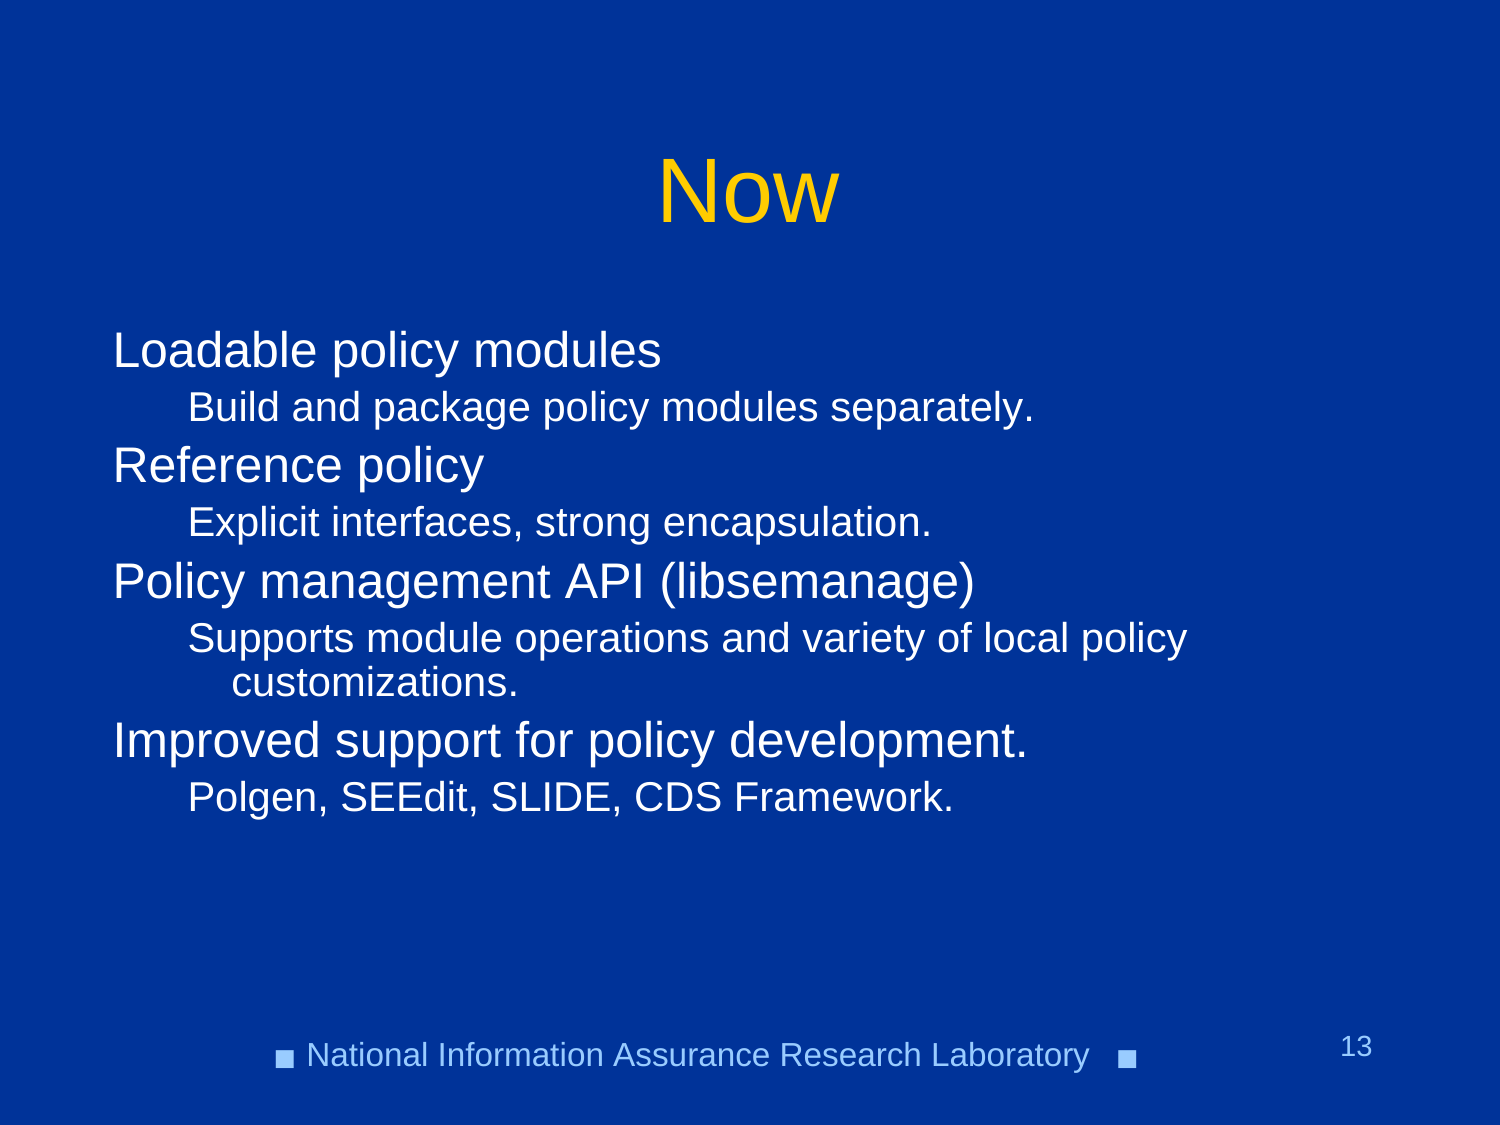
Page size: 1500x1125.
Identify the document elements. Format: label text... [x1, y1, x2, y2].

title Now [112, 78, 1385, 309]
list Loadable policy modules Build and package policy modules separately. Reference policy Explicit interfaces, strong encapsulation. Policy management API (libsemanage) Supports module operations and variety of local policy customizations. Improved support for policy development. Polgen, SEEdit, SLIDE, CDS Framework. [112, 324, 1385, 997]
